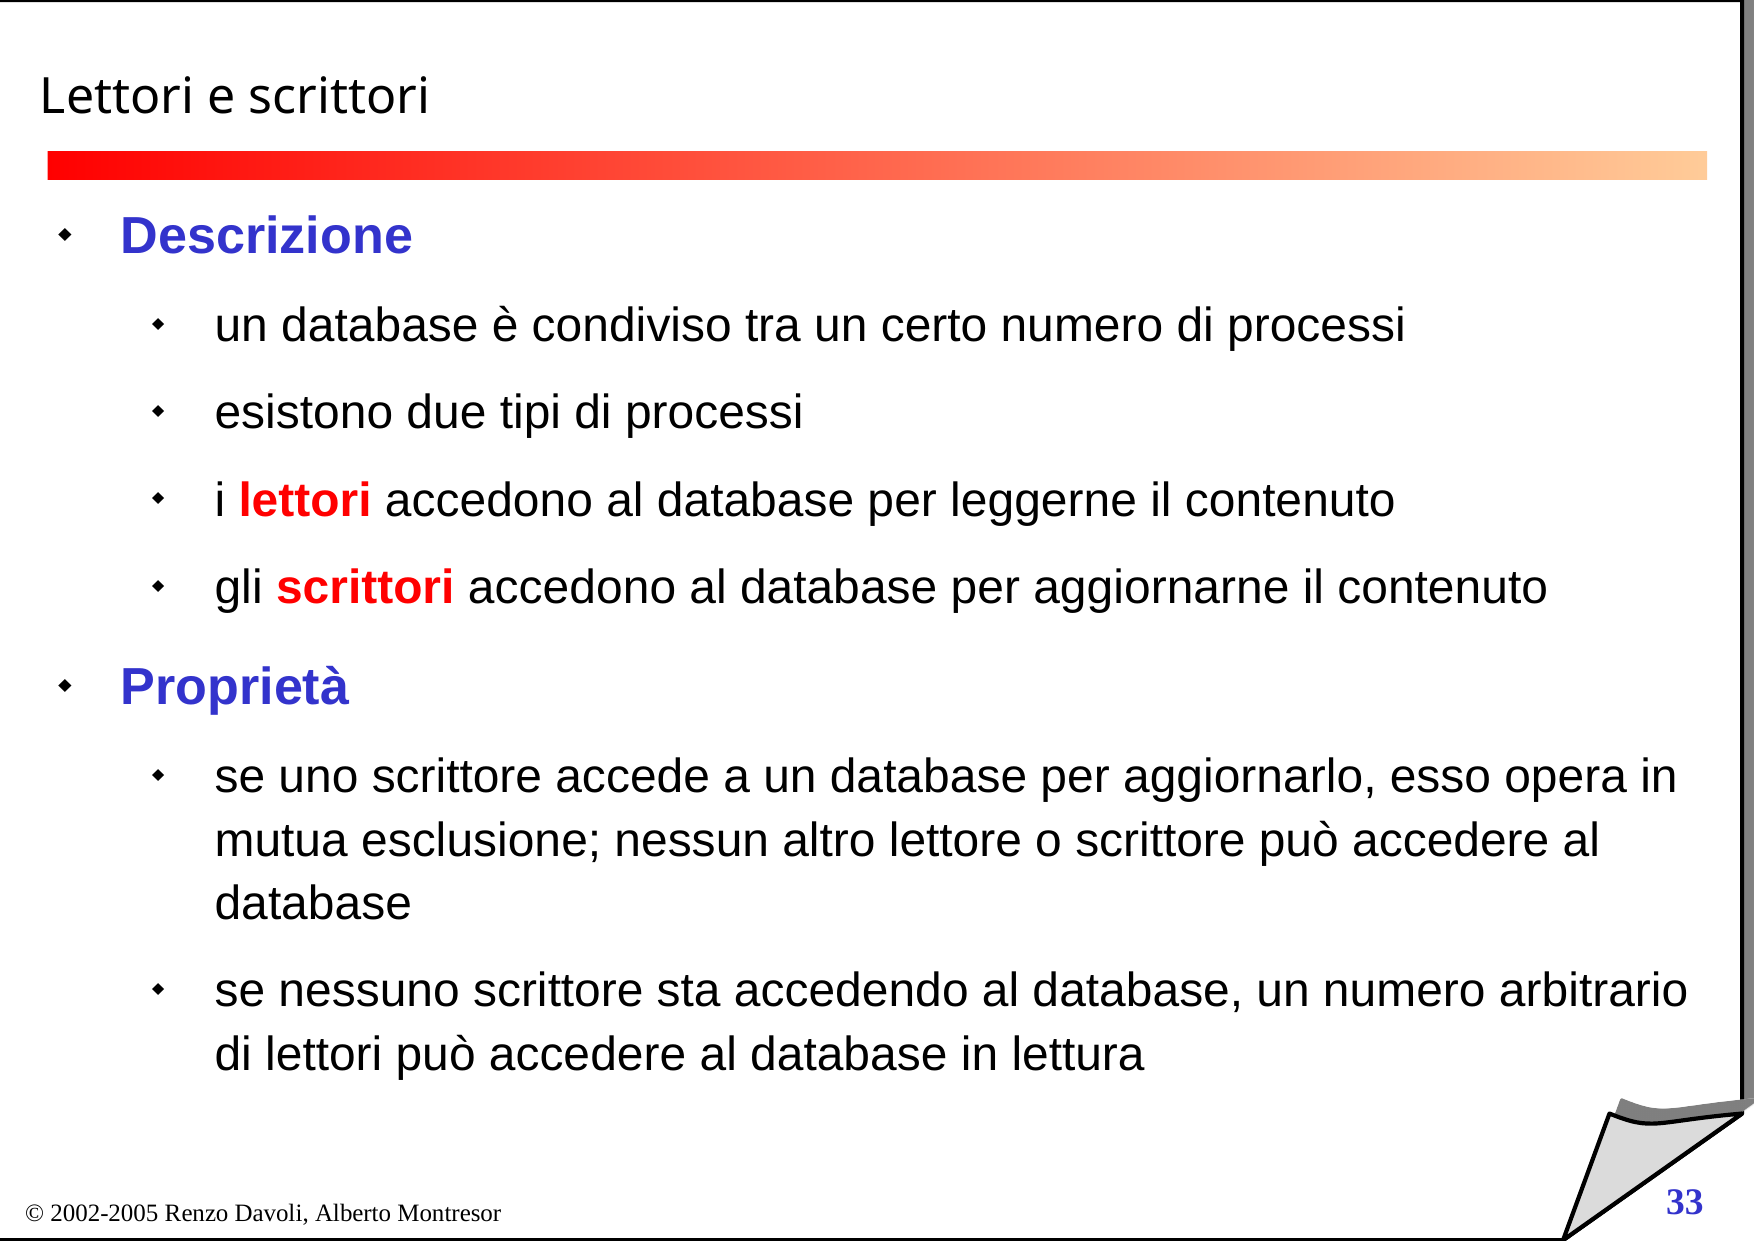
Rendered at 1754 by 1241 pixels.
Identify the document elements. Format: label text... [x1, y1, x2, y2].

list Descrizione un database è condiviso tra un certo numero di processi esistono due tipi di processi i lettori accedono al database per leggerne il contenuto gli scrittori accedono al database per aggiornarne il contenuto Proprietà se uno scrittore accede a un database per aggiornarlo, esso opera in mutua esclusione; nessun altro lettore o scrittore può accedere al database se nessuno scrittore sta accedendo al database, un numero arbitrario di lettori può accedere al database in lettura [58, 206, 1696, 1090]
title Lettori e scrittori [39, 49, 1713, 144]
